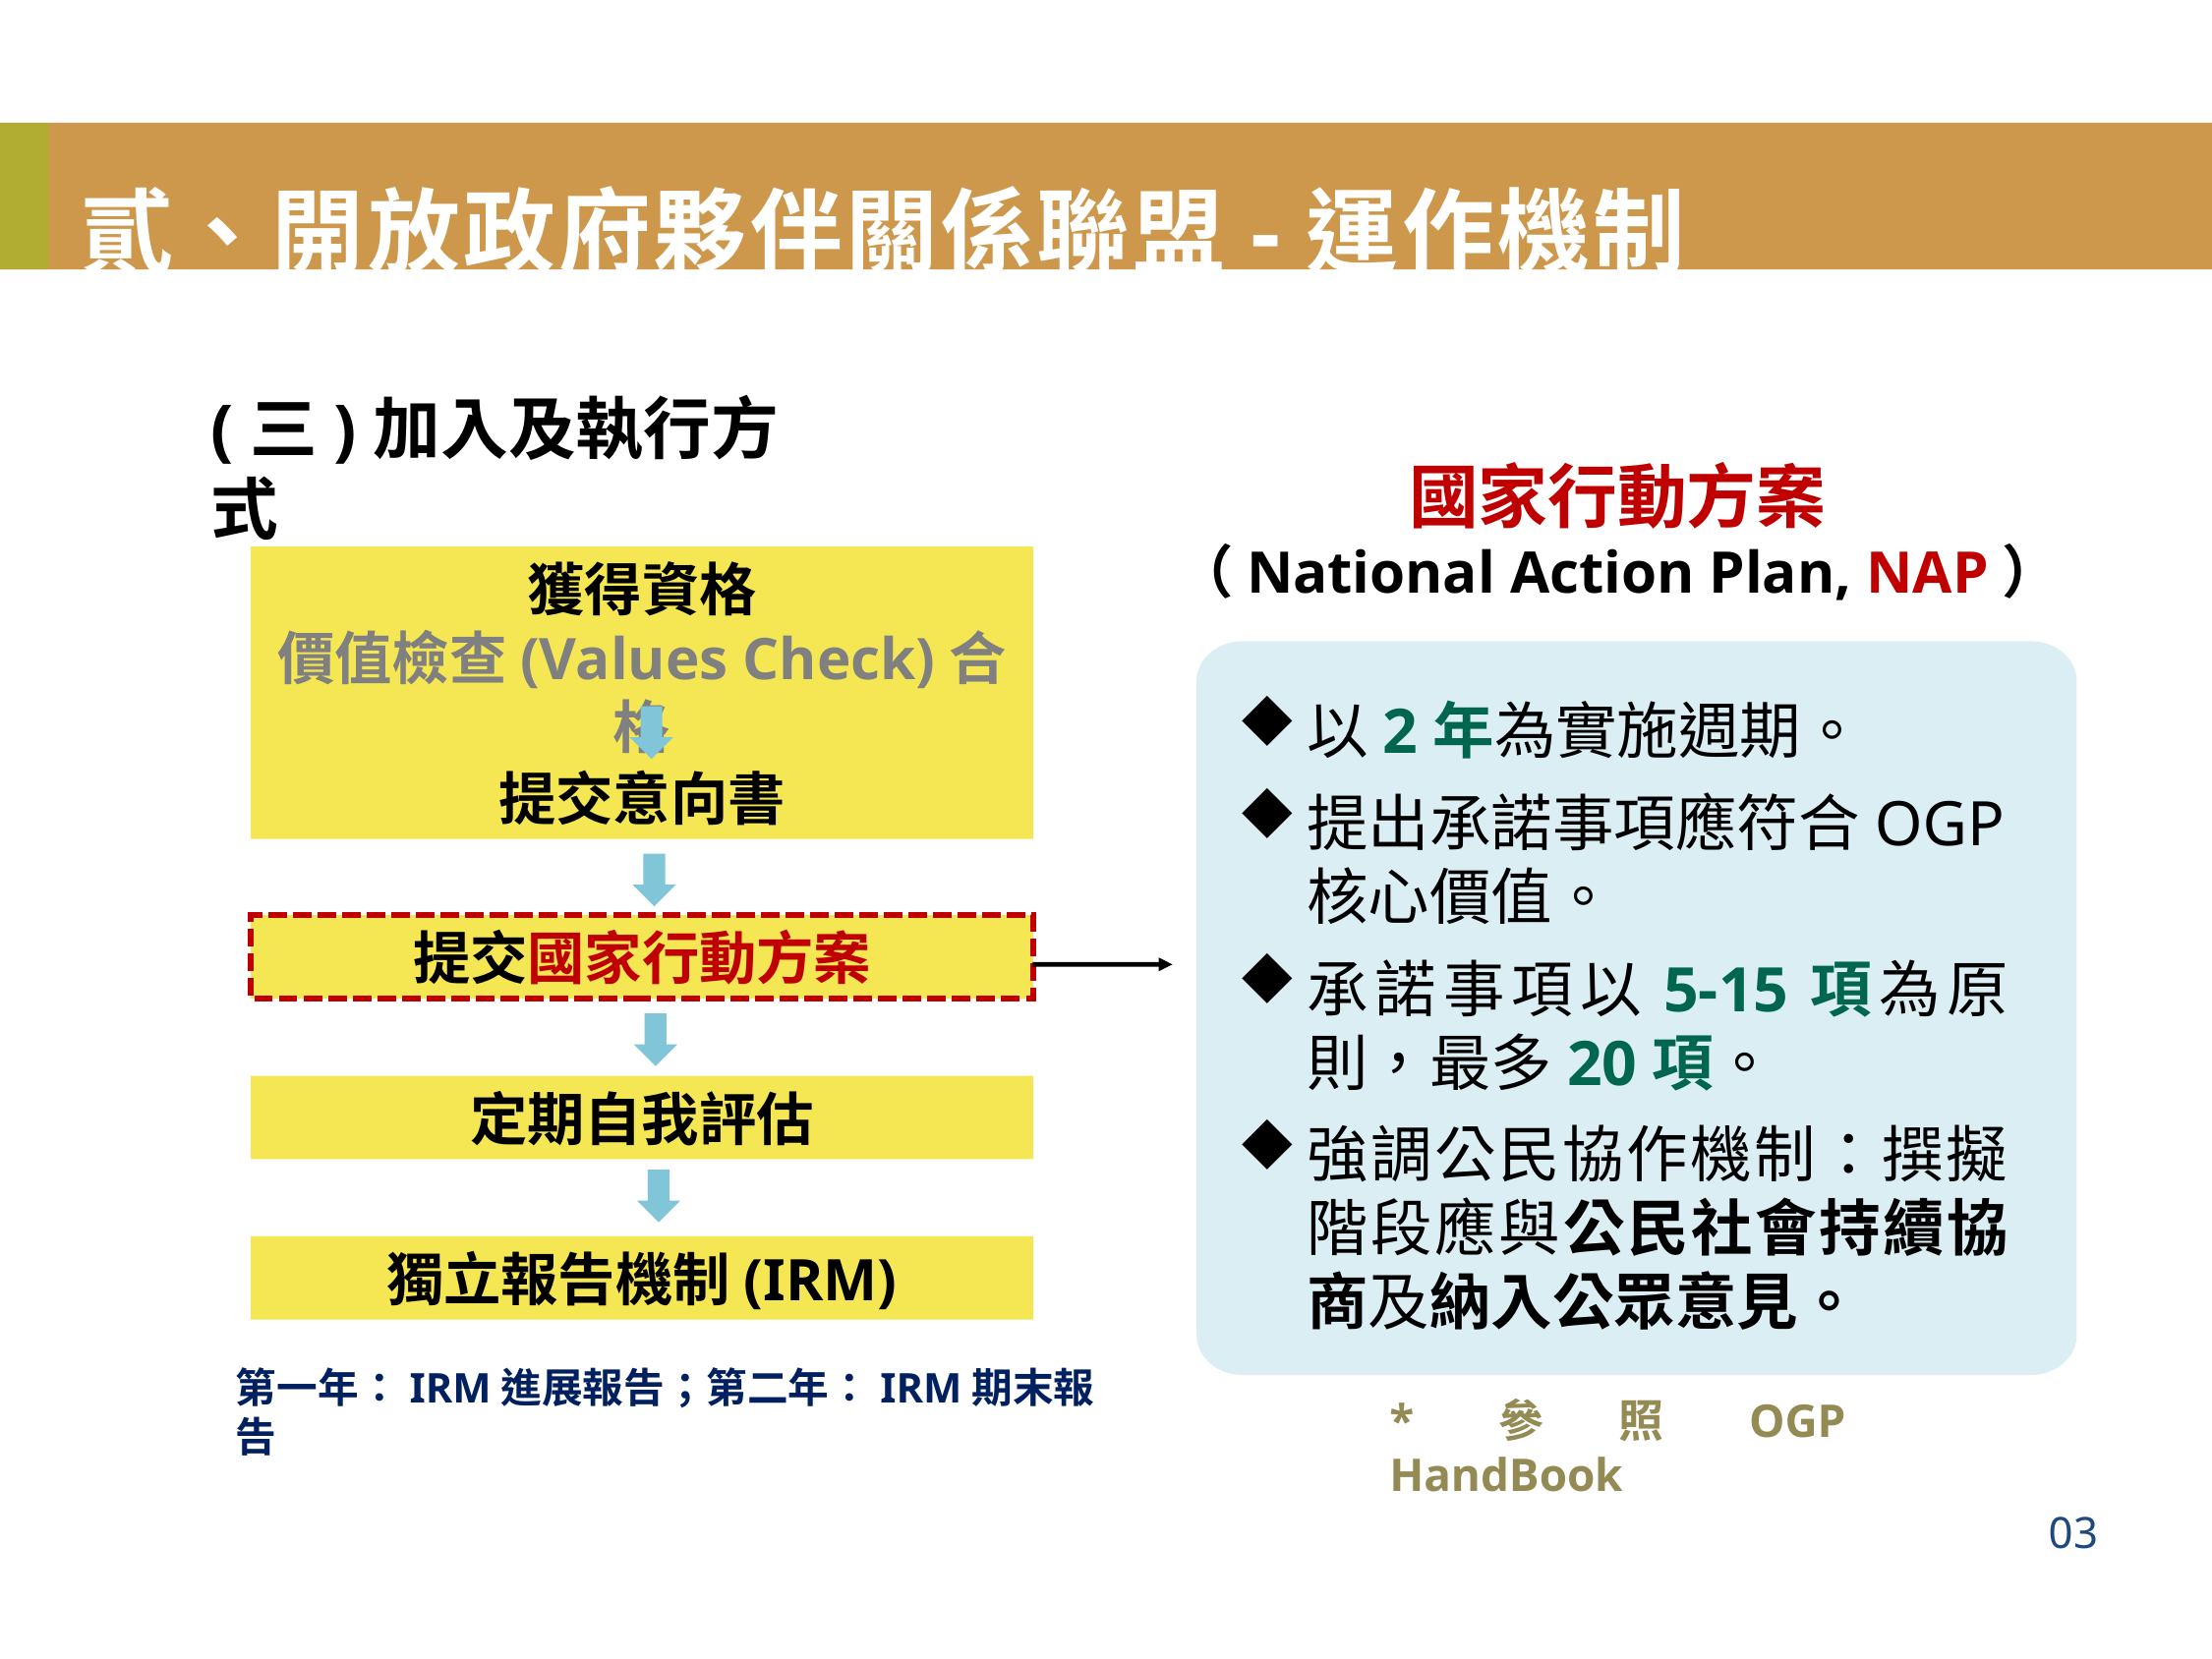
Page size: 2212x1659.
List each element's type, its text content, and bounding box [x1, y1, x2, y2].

text_box [633, 1013, 677, 1066]
text_box 第一年：IRM進展報告；第二年：IRM期末報告 [220, 1354, 1134, 1467]
text_box [632, 853, 676, 907]
text_box 提交意向書 [251, 755, 1033, 839]
text_box *參照OGP HandBook [1374, 1385, 1861, 1455]
text_box [1196, 641, 2077, 1376]
text_box [636, 1170, 681, 1223]
text_box [629, 706, 673, 760]
text_box 獲得資格 價值檢查(Values Check)合格 [251, 546, 1033, 755]
text_box 國家行動方案 （National Action Plan, NAP） [1093, 445, 2142, 612]
text_box 03 [2048, 1505, 2142, 1557]
text_box [0, 122, 2212, 270]
text_box (三)加入及執行方式 [197, 377, 824, 475]
text_box 定期自我評估 [251, 1075, 1033, 1160]
text_box 貳、開放政府夥伴關係聯盟-運作機制 [81, 173, 2121, 284]
text_box 提交國家行動方案 [251, 915, 1033, 1000]
text_box 以2年為實施週期。 提出承諾事項應符合OGP核心價值。 承諾事項以5-15項為原則，最多20項。 強調公民協作機制：撰擬階段應與公民社會持續協商及納入公眾意見。 [1223, 684, 2023, 1344]
text_box 獨立報告機制(IRM) [251, 1235, 1033, 1320]
